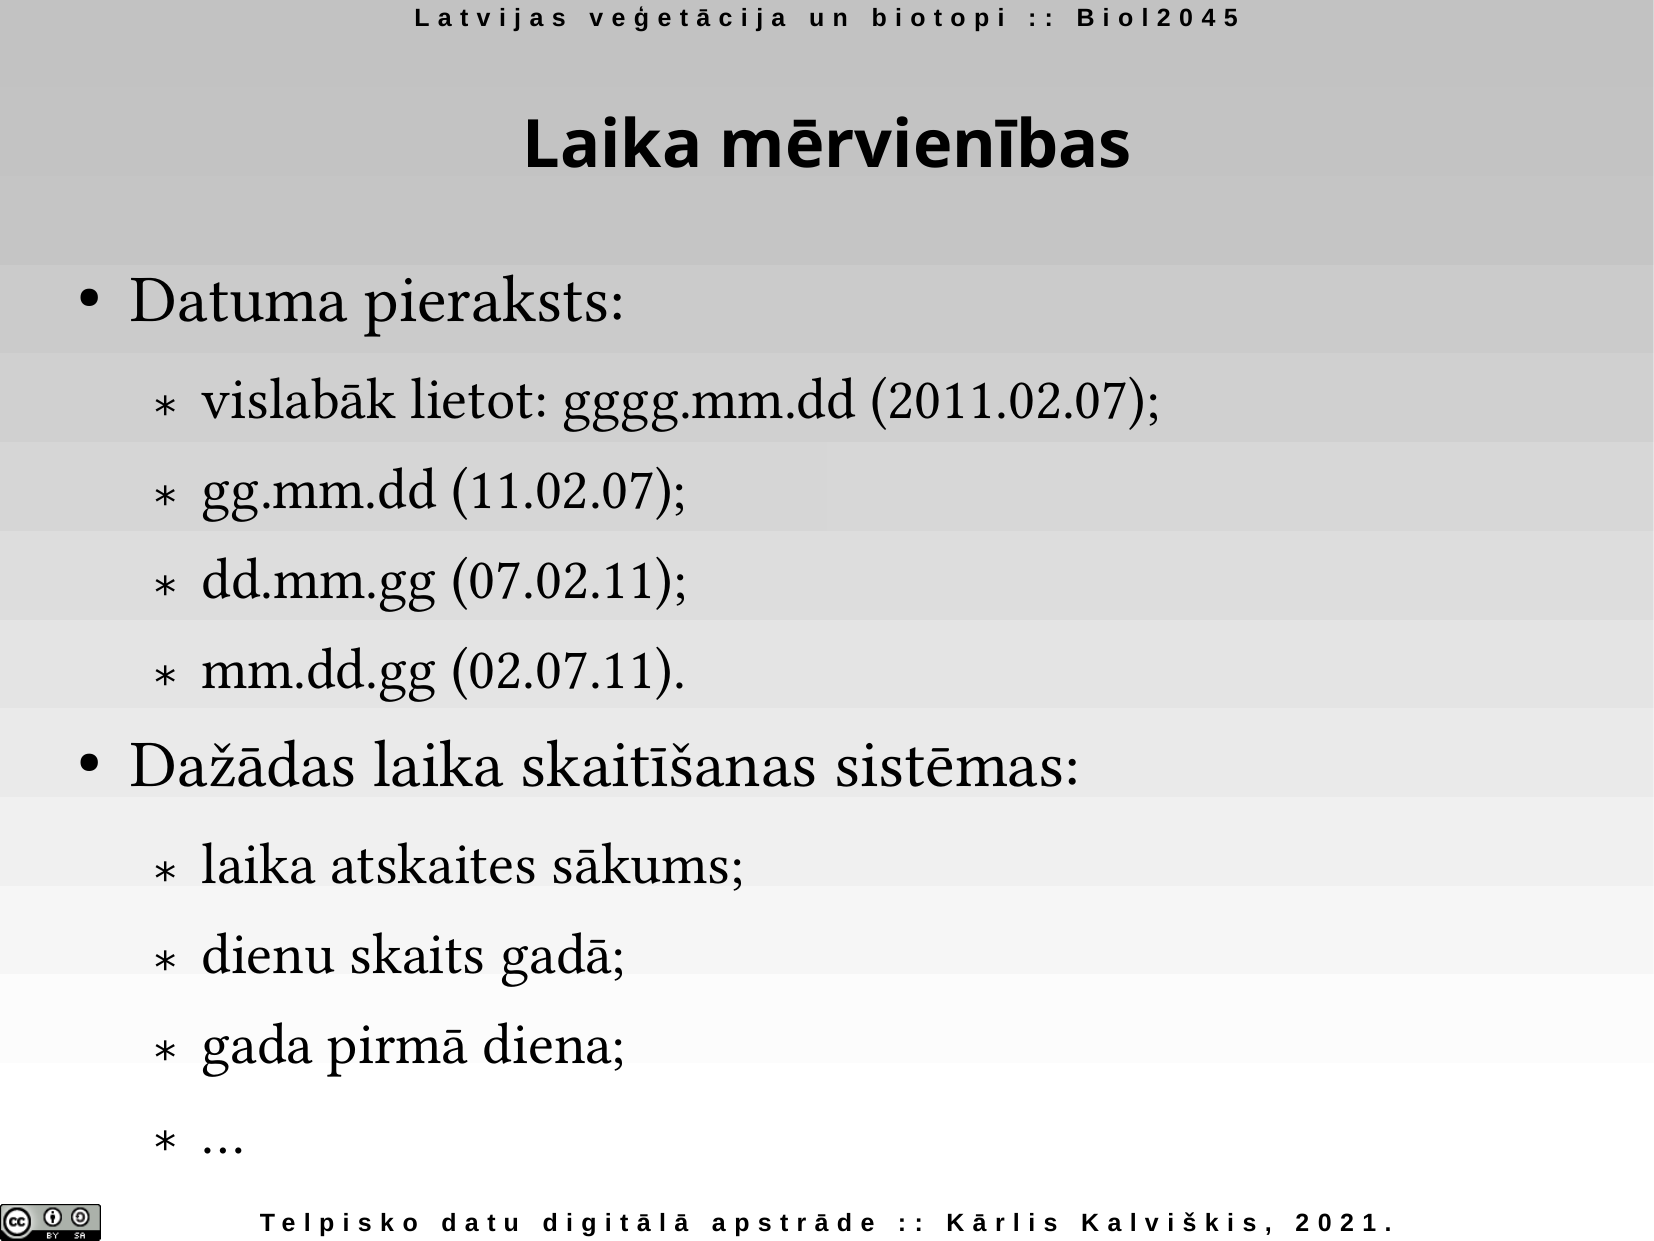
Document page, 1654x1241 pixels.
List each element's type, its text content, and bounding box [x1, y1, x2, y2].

list Datuma pieraksts: vislabāk lietot: gggg.mm.dd (2011.02.07); gg.mm.dd (11.02.07); dd.mm.gg (07.02.11); mm.dd.gg (02.07.11). Dažādas laika skaitīšanas sistēmas: laika atskaites sākums; dienu skaits gadā; gada pirmā diena; … [59, 261, 1596, 1175]
picture [0, 0, 1654, 1241]
title Laika mērvienības [59, 37, 1596, 246]
